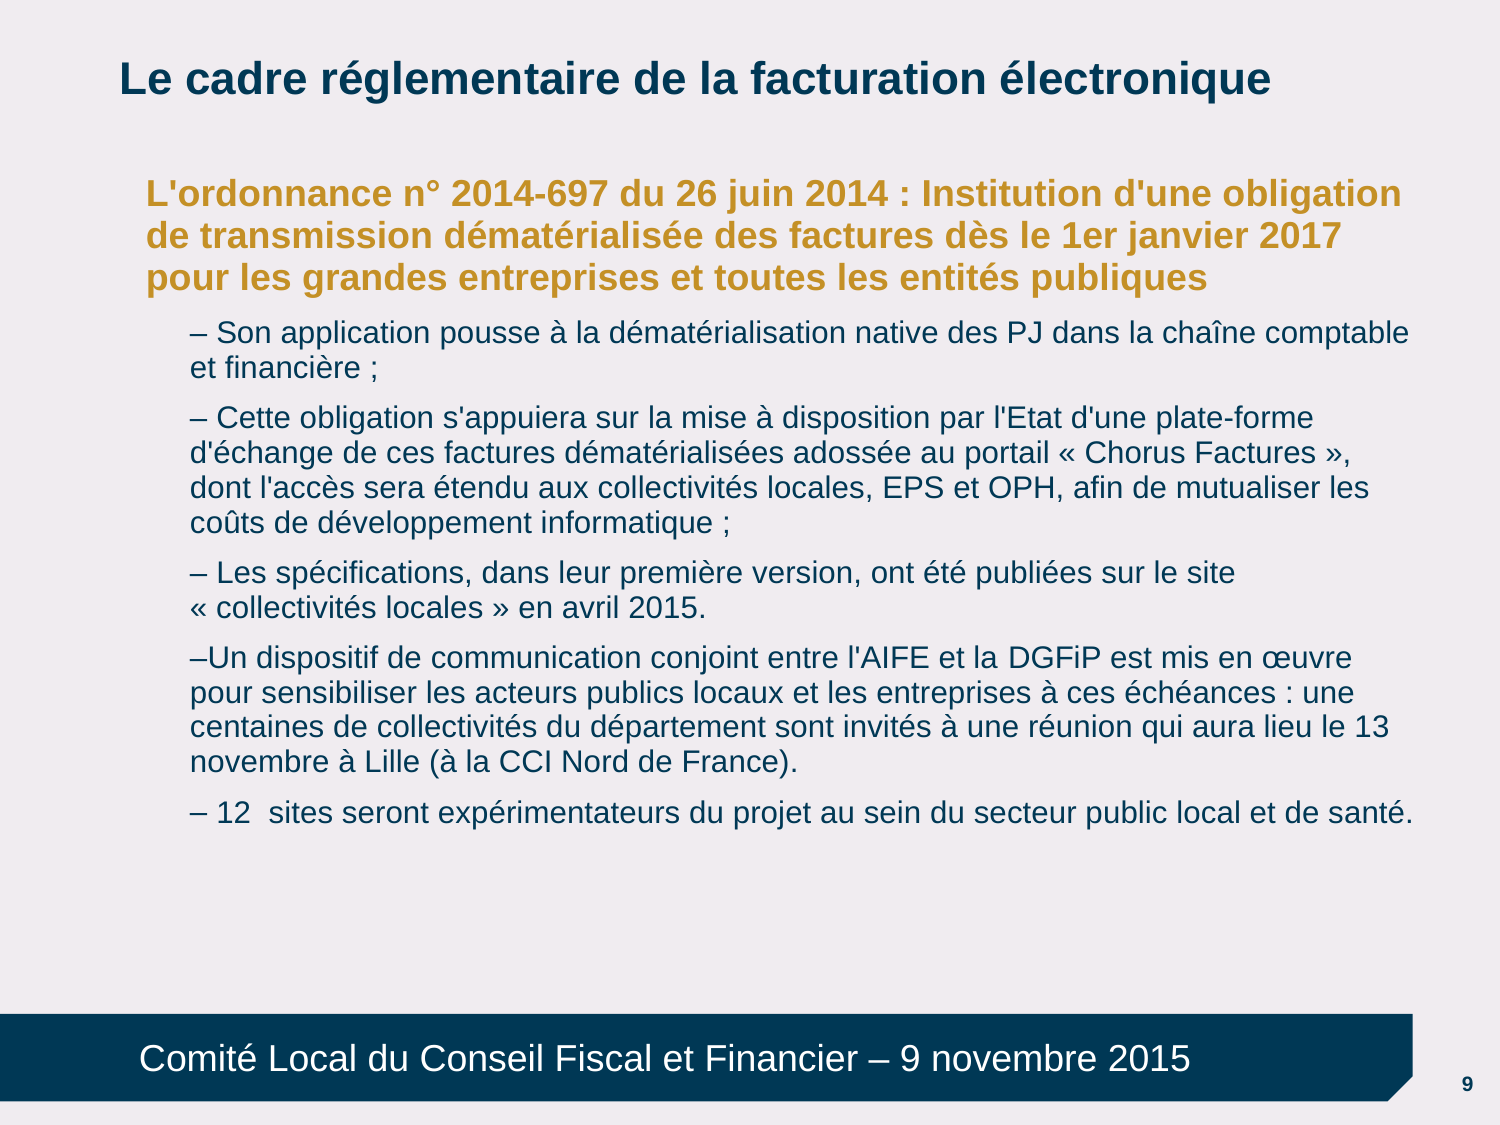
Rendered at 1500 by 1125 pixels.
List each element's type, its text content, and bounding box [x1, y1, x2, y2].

title Le cadre réglementaire de la facturation électronique [119, 24, 1435, 136]
list L'ordonnance n° 2014-697 du 26 juin 2014 : Institution d'une obligation de transmission dématérialisée des factures dès le 1er janvier 2017 pour les grandes entreprises et toutes les entités publiques Son application pousse à la dématérialisation native des PJ dans la chaîne comptable et financière ; Cette obligation s'appuiera sur la mise à disposition par l'Etat d'une plate-forme d'échange de ces factures dématérialisées adossée au portail « Chorus Factures », dont l'accès sera étendu aux collectivités locales, EPS et OPH, afin de mutualiser les coûts de développement informatique ; Les spécifications, dans leur première version, ont été publiées sur le site « collectivités locales » en avril 2015. Un dispositif de communication conjoint entre l'AIFE et la DGFiP est mis en œuvre pour sensibiliser les acteurs publics locaux et les entreprises à ces échéances : une centaines de collectivités du département sont invités à une réunion qui aura lieu le 13 novembre à Lille (à la CCI Nord de France). 12 sites seront expérimentateurs du projet au sein du secteur public local et de santé. [102, 88, 1418, 1125]
